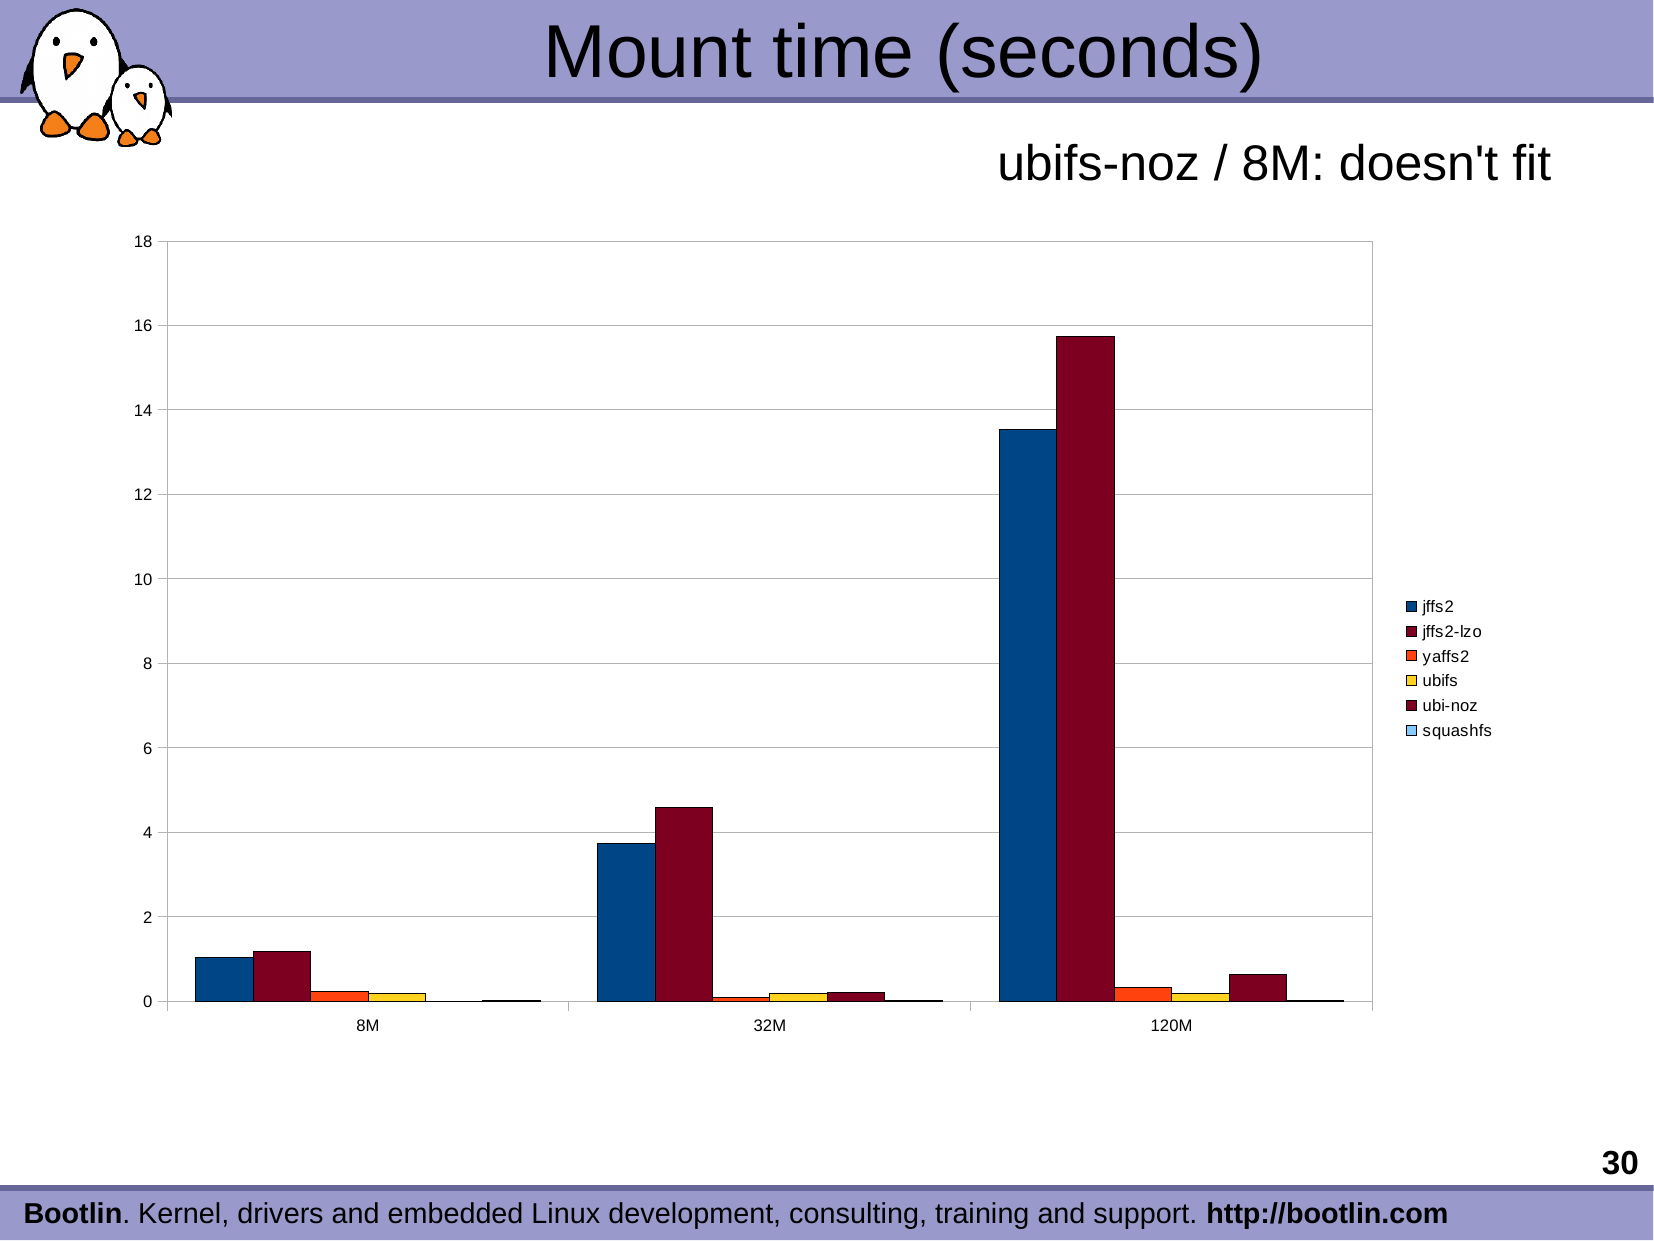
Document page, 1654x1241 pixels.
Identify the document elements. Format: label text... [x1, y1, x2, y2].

title Mount time (seconds) [178, 5, 1631, 97]
text_box ubifs-noz / 8M: doesn't fit [997, 135, 1553, 198]
picture [20, 8, 172, 147]
chart [105, 216, 1518, 1066]
